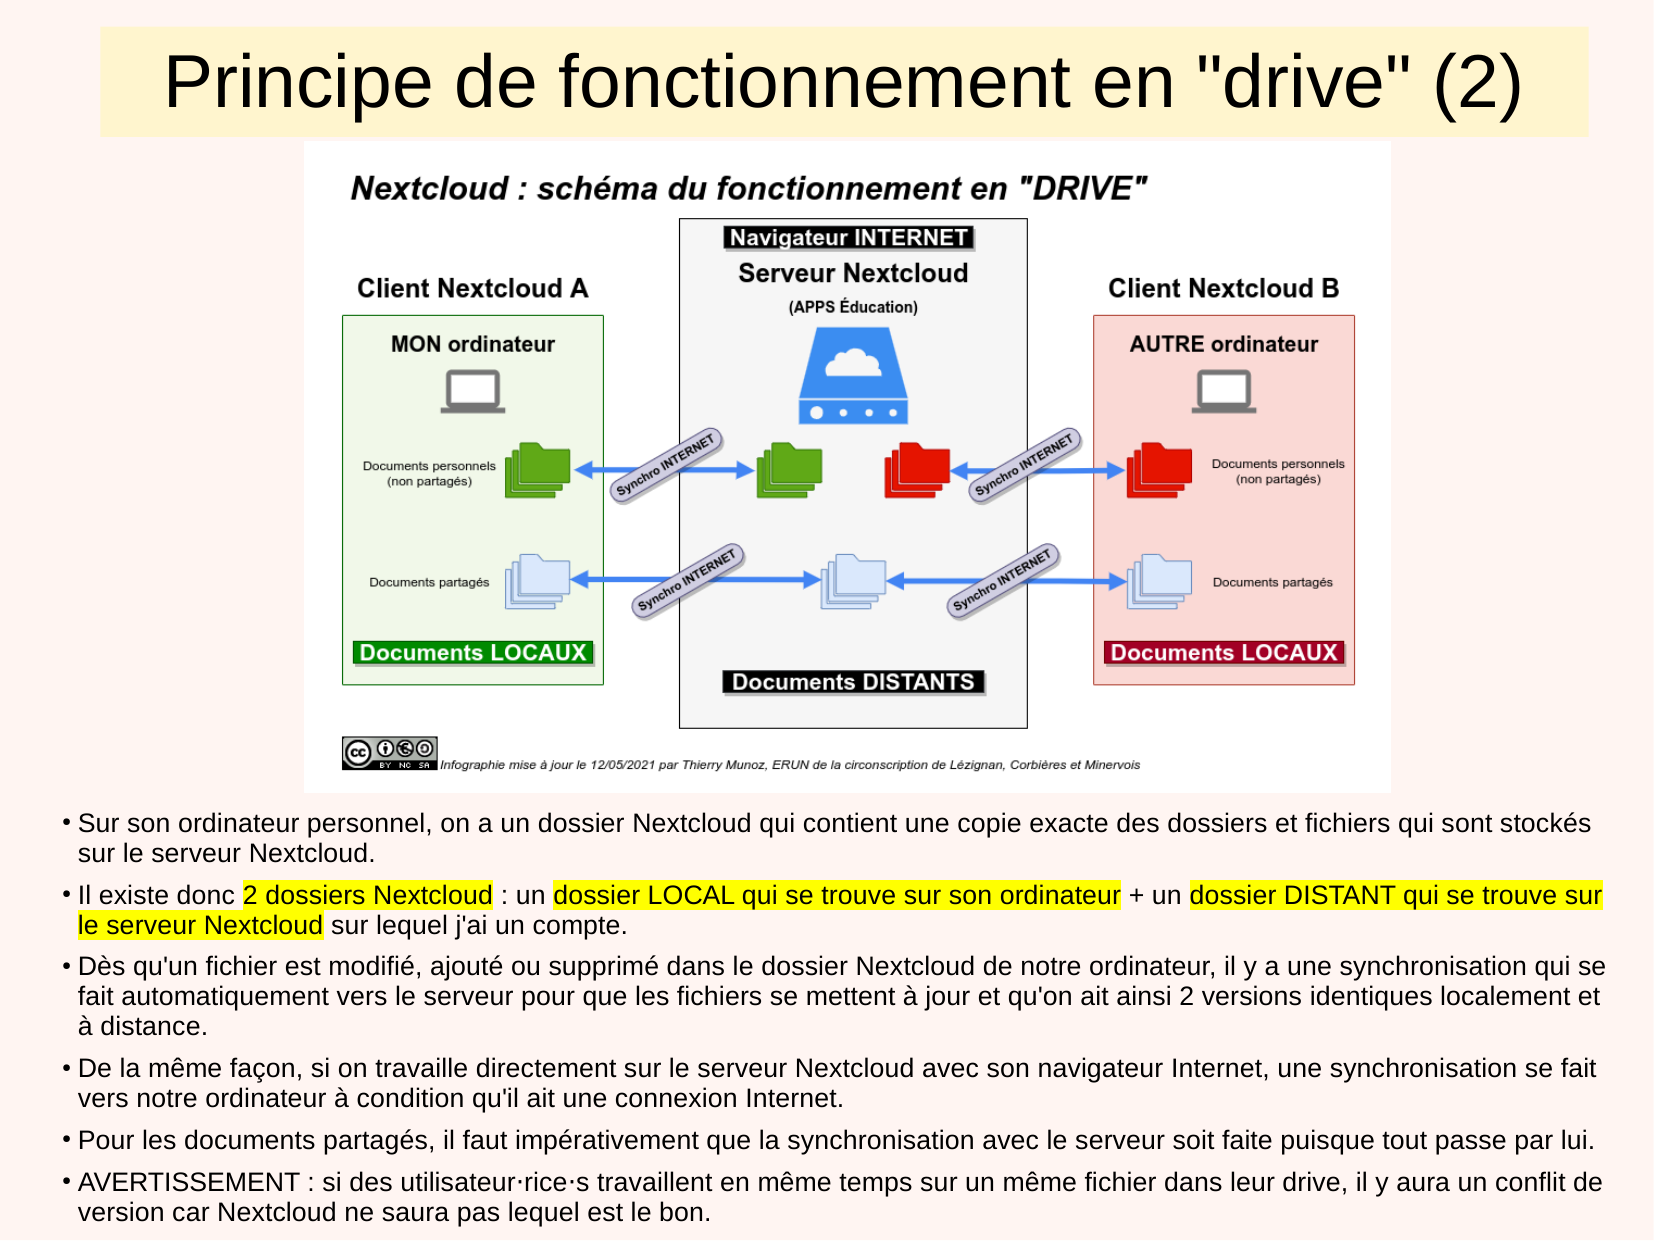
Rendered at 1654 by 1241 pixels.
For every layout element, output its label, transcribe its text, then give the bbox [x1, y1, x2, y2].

title Principe de fonctionnement en "drive" (2) [100, 26, 1589, 137]
list Sur son ordinateur personnel, on a un dossier Nextcloud qui contient une copie exacte des dossiers et fichiers qui sont stockés sur le serveur Nextcloud. Il existe donc 2 dossiers Nextcloud : un dossier LOCAL qui se trouve sur son ordinateur + un dossier DISTANT qui se trouve sur le serveur Nextcloud sur lequel j'ai un compte. Dès qu'un fichier est modifié, ajouté ou supprimé dans le dossier Nextcloud de notre ordinateur, il y a une synchronisation qui se fait automatiquement vers le serveur pour que les fichiers se mettent à jour et qu'on ait ainsi 2 versions identiques localement et à distance. De la même façon, si on travaille directement sur le serveur Nextcloud avec son navigateur Internet, une synchronisation se fait vers notre ordinateur à condition qu'il ait une connexion Internet. Pour les documents partagés, il faut impérativement que la synchronisation avec le serveur soit faite puisque tout passe par lui. AVERTISSEMENT : si des utilisateur⋅rice⋅s travaillent en même temps sur un même fichier dans leur drive, il y aura un conflit de version car Nextcloud ne saura pas lequel est le bon. [56, 808, 1623, 1228]
picture [304, 141, 1391, 793]
